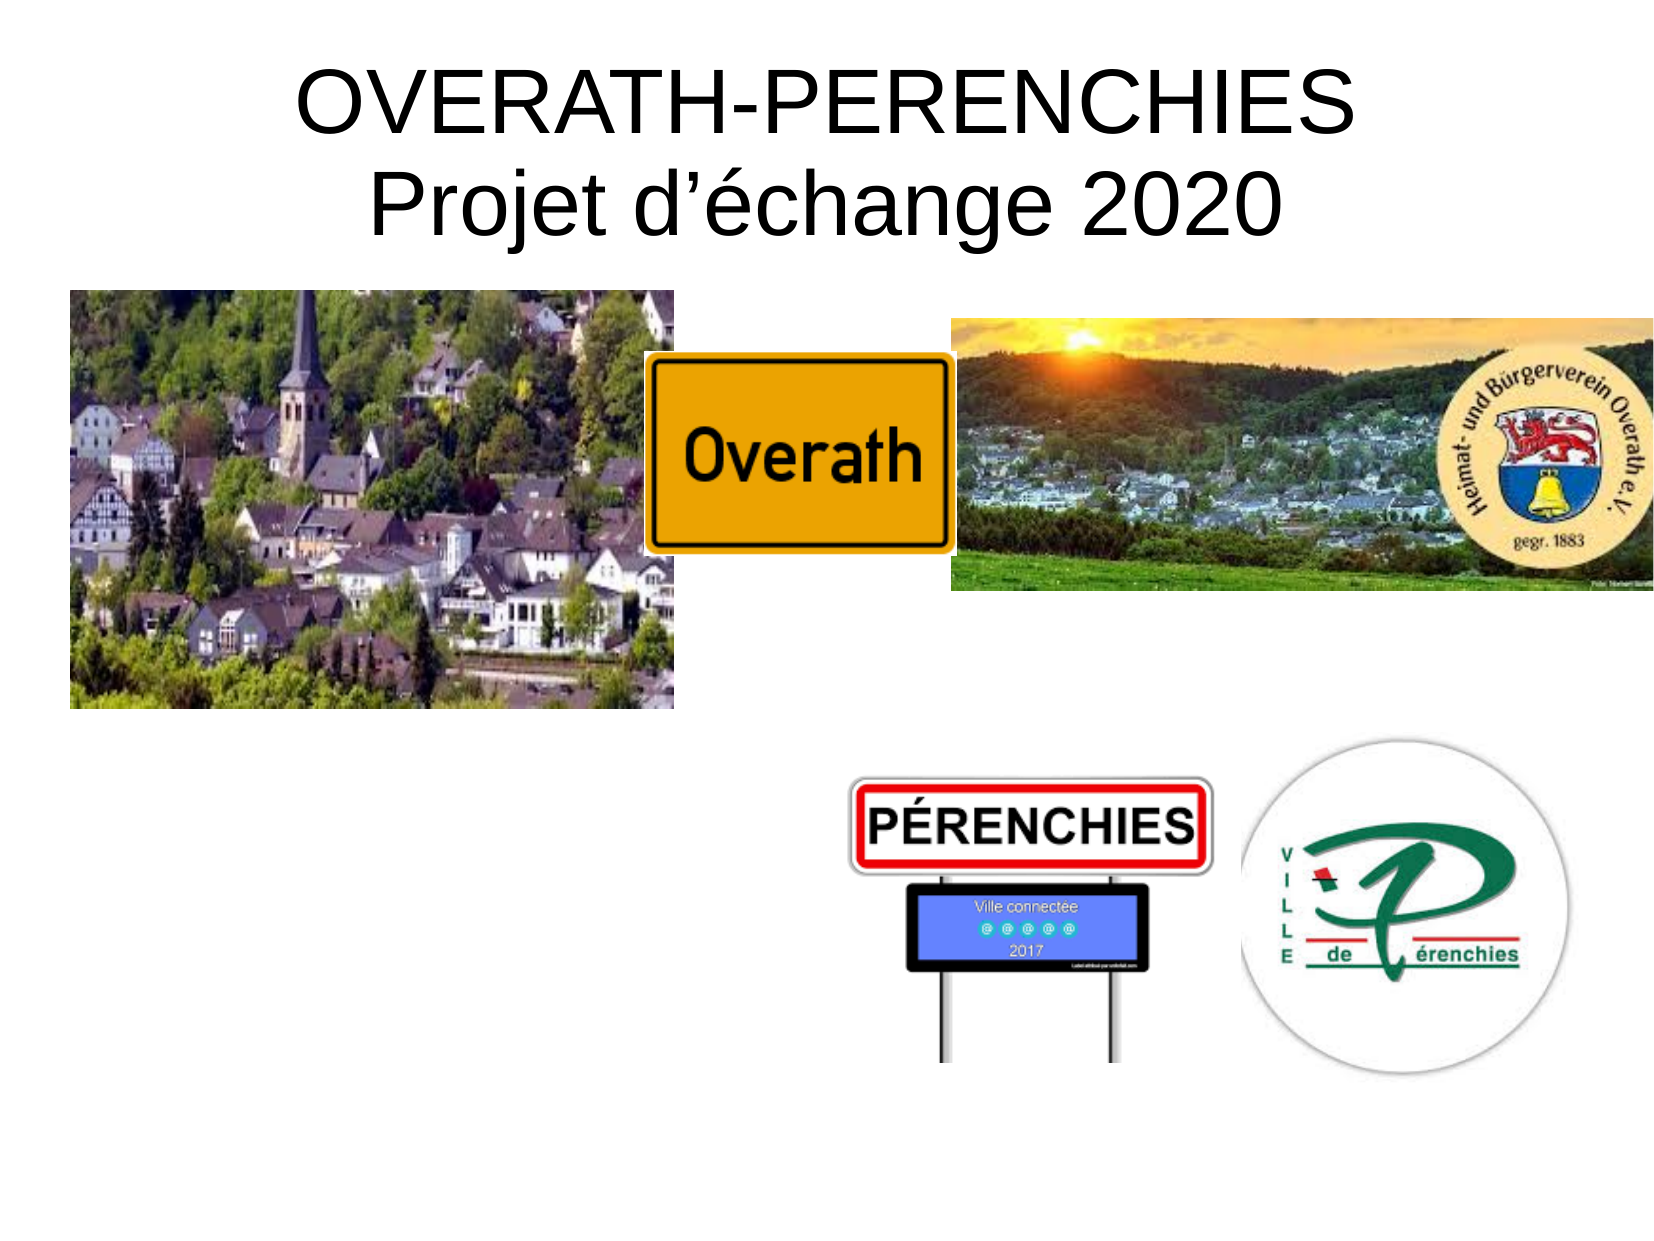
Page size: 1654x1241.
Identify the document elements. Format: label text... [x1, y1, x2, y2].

picture [70, 290, 1654, 709]
picture [821, 732, 1580, 1084]
title OVERATH-PERENCHIES Projet d’échange 2020 [82, 49, 1571, 257]
